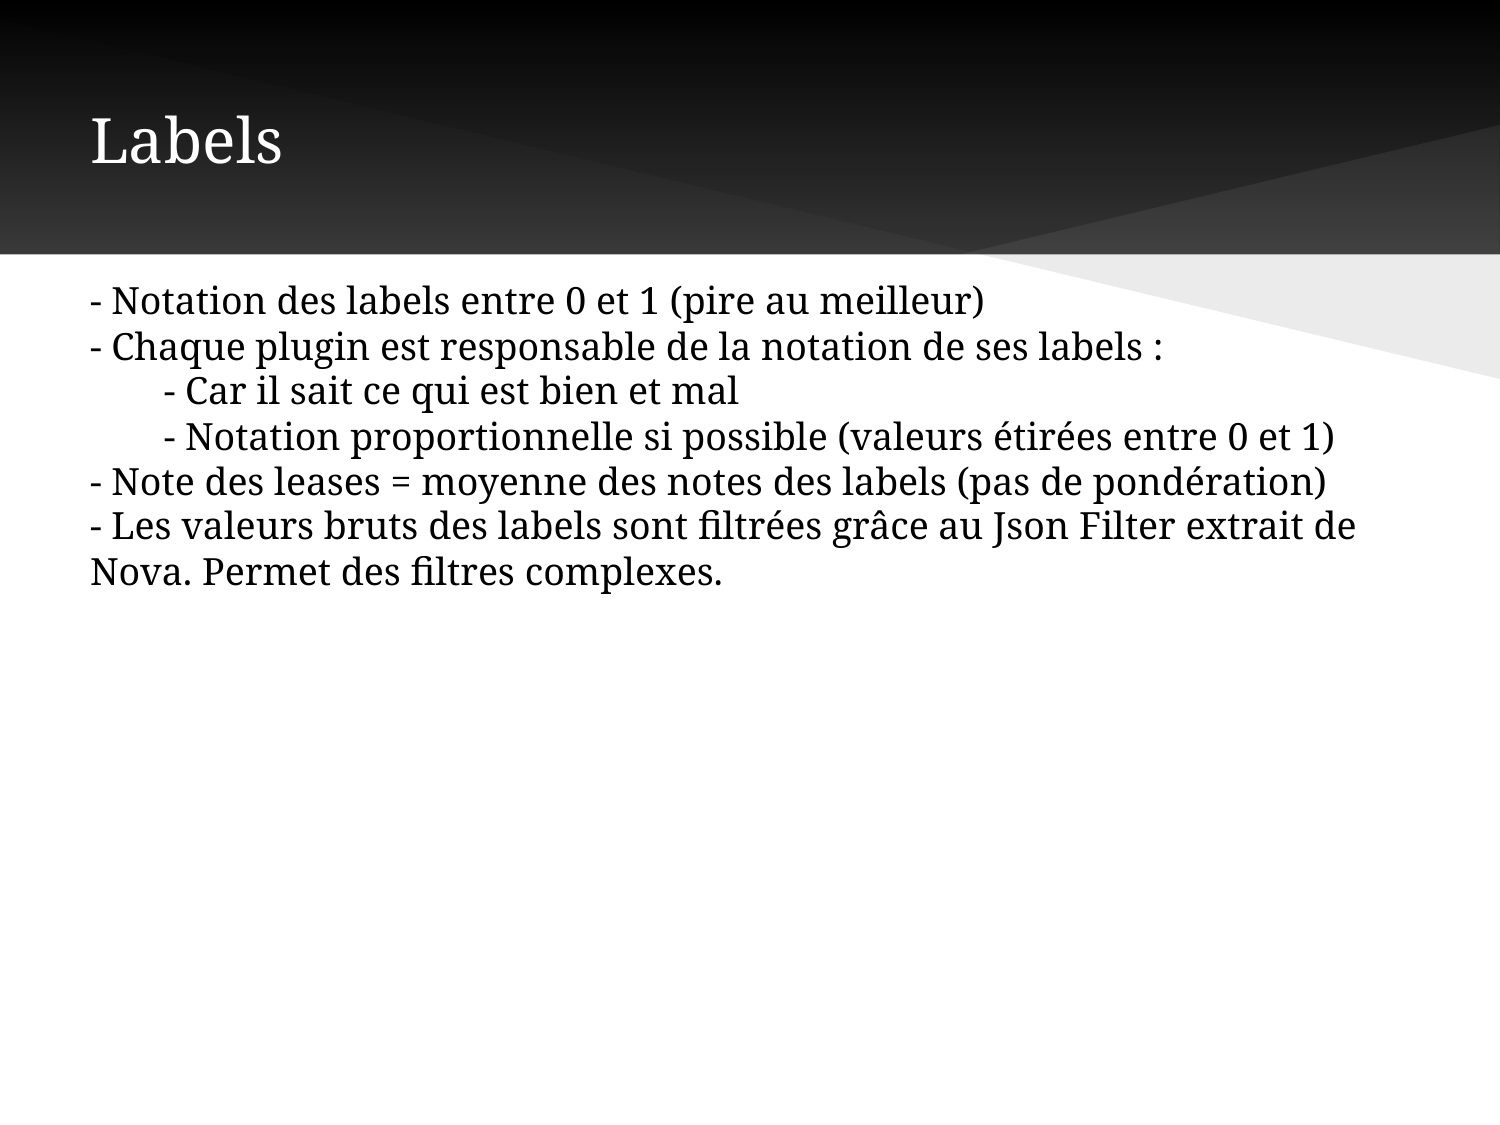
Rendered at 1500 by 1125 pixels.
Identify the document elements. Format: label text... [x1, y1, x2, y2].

list - Notation des labels entre 0 et 1 (pire au meilleur) - Chaque plugin est responsable de la notation de ses labels : - Car il sait ce qui est bien et mal - Notation proportionnelle si possible (valeurs étirées entre 0 et 1) - Note des leases = moyenne des notes des labels (pas de pondération) - Les valeurs bruts des labels sont filtrées grâce au Json Filter extrait de Nova. Permet des filtres complexes. [75, 262, 1425, 1078]
title Labels [75, 45, 1425, 233]
